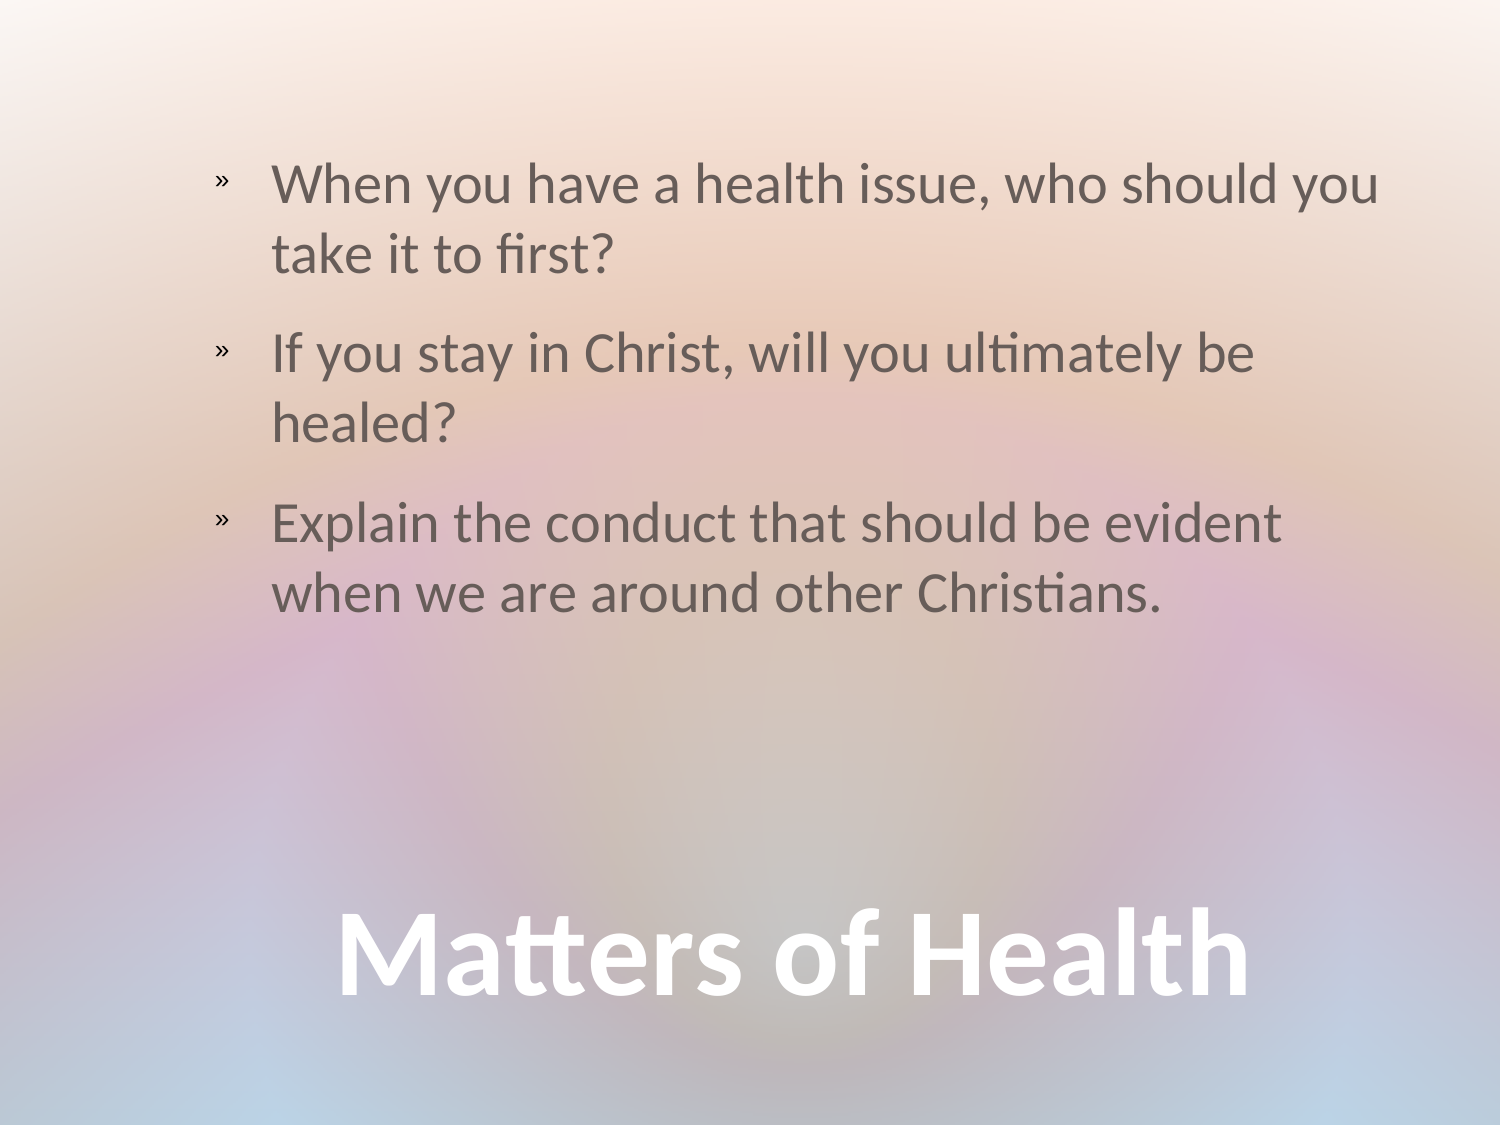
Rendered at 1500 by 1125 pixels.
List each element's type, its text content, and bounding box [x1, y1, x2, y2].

picture [0, 0, 1500, 1125]
list When you have a health issue, who should you take it to first? If you stay in Christ, will you ultimately be healed? Explain the conduct that should be evident when we are around other Christians. [200, 137, 1425, 863]
title Matters of Health [200, 863, 1388, 1050]
